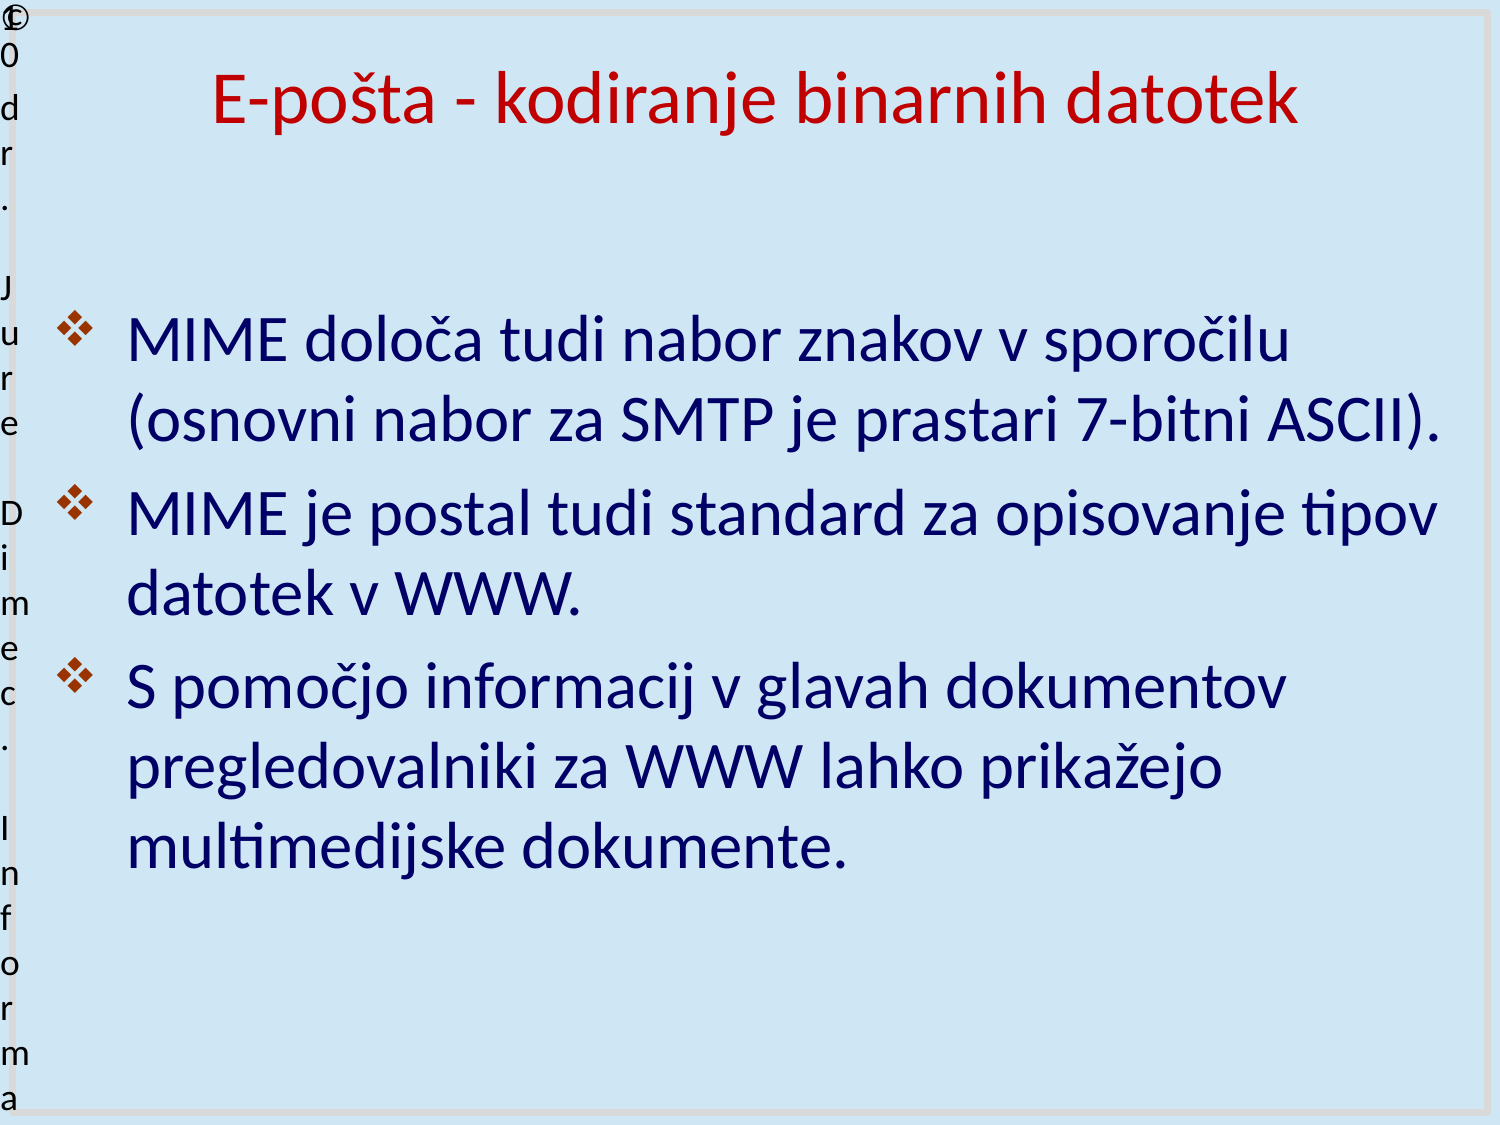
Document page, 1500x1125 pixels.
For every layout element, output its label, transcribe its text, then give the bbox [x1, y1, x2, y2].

list MIME določa tudi nabor znakov v sporočilu (osnovni nabor za SMTP je prastari 7-bitni ASCII). MIME je postal tudi standard za opisovanje tipov datotek v WWW. S pomočjo informacij v glavah dokumentov pregledovalniki za WWW lahko prikažejo multimedijske dokumente. [37, 287, 1475, 1050]
title E-pošta - kodiranje binarnih datotek [37, 37, 1475, 150]
